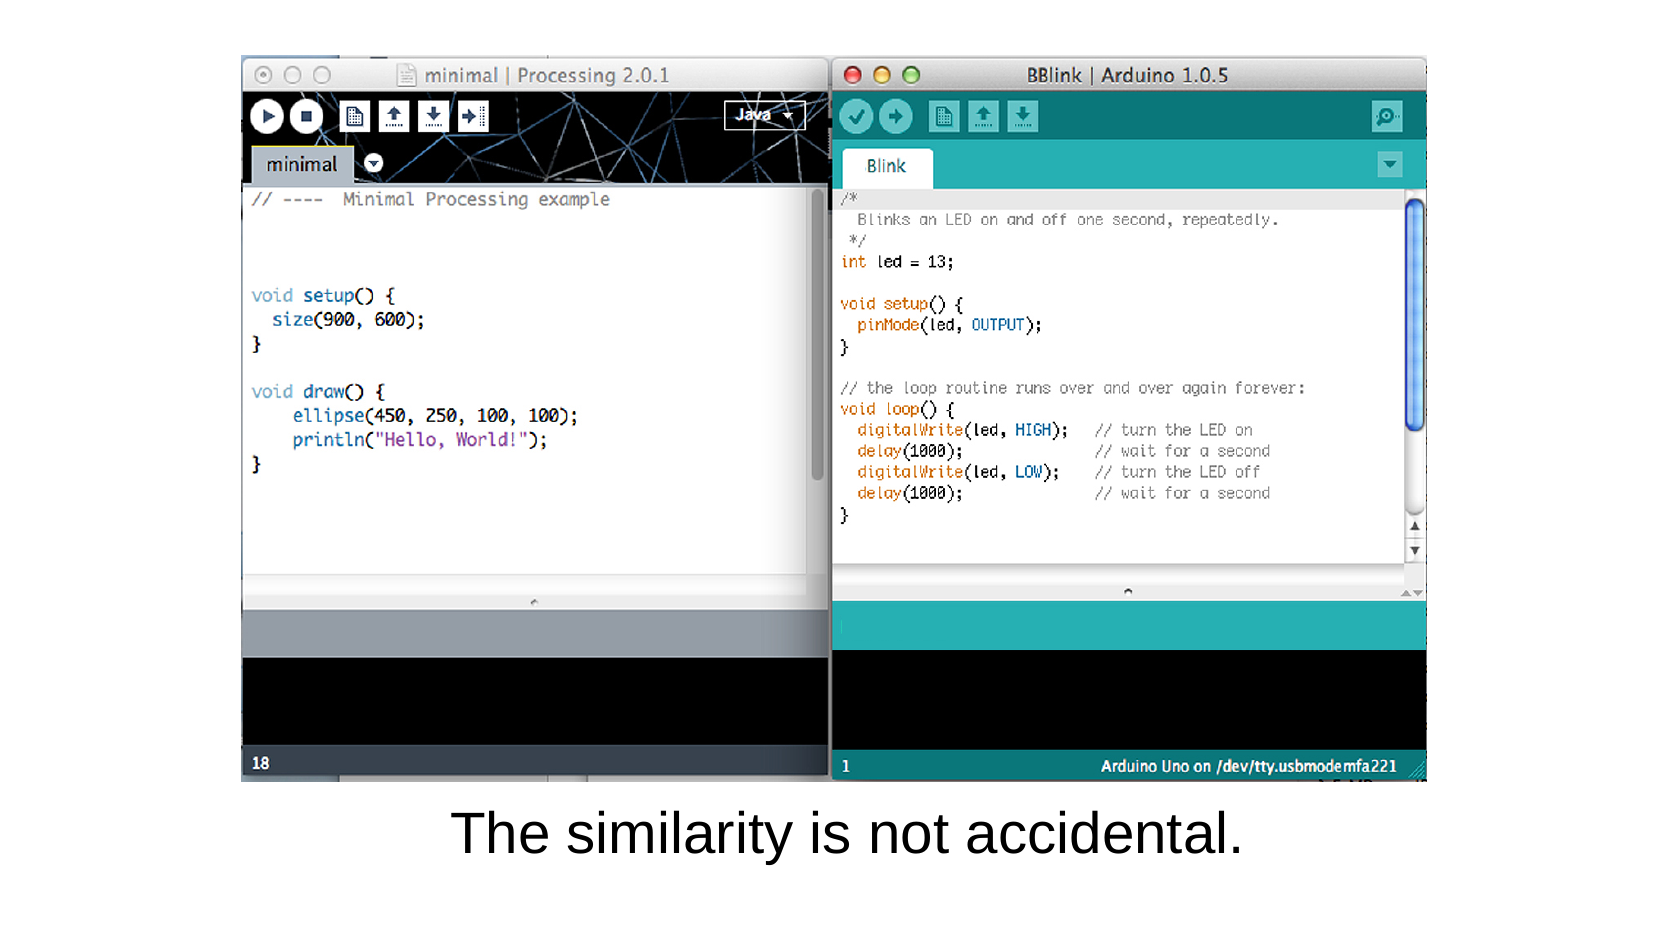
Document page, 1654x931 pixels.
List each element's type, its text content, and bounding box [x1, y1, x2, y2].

title The similarity is not accidental. [200, 797, 1497, 871]
picture [241, 55, 1427, 782]
